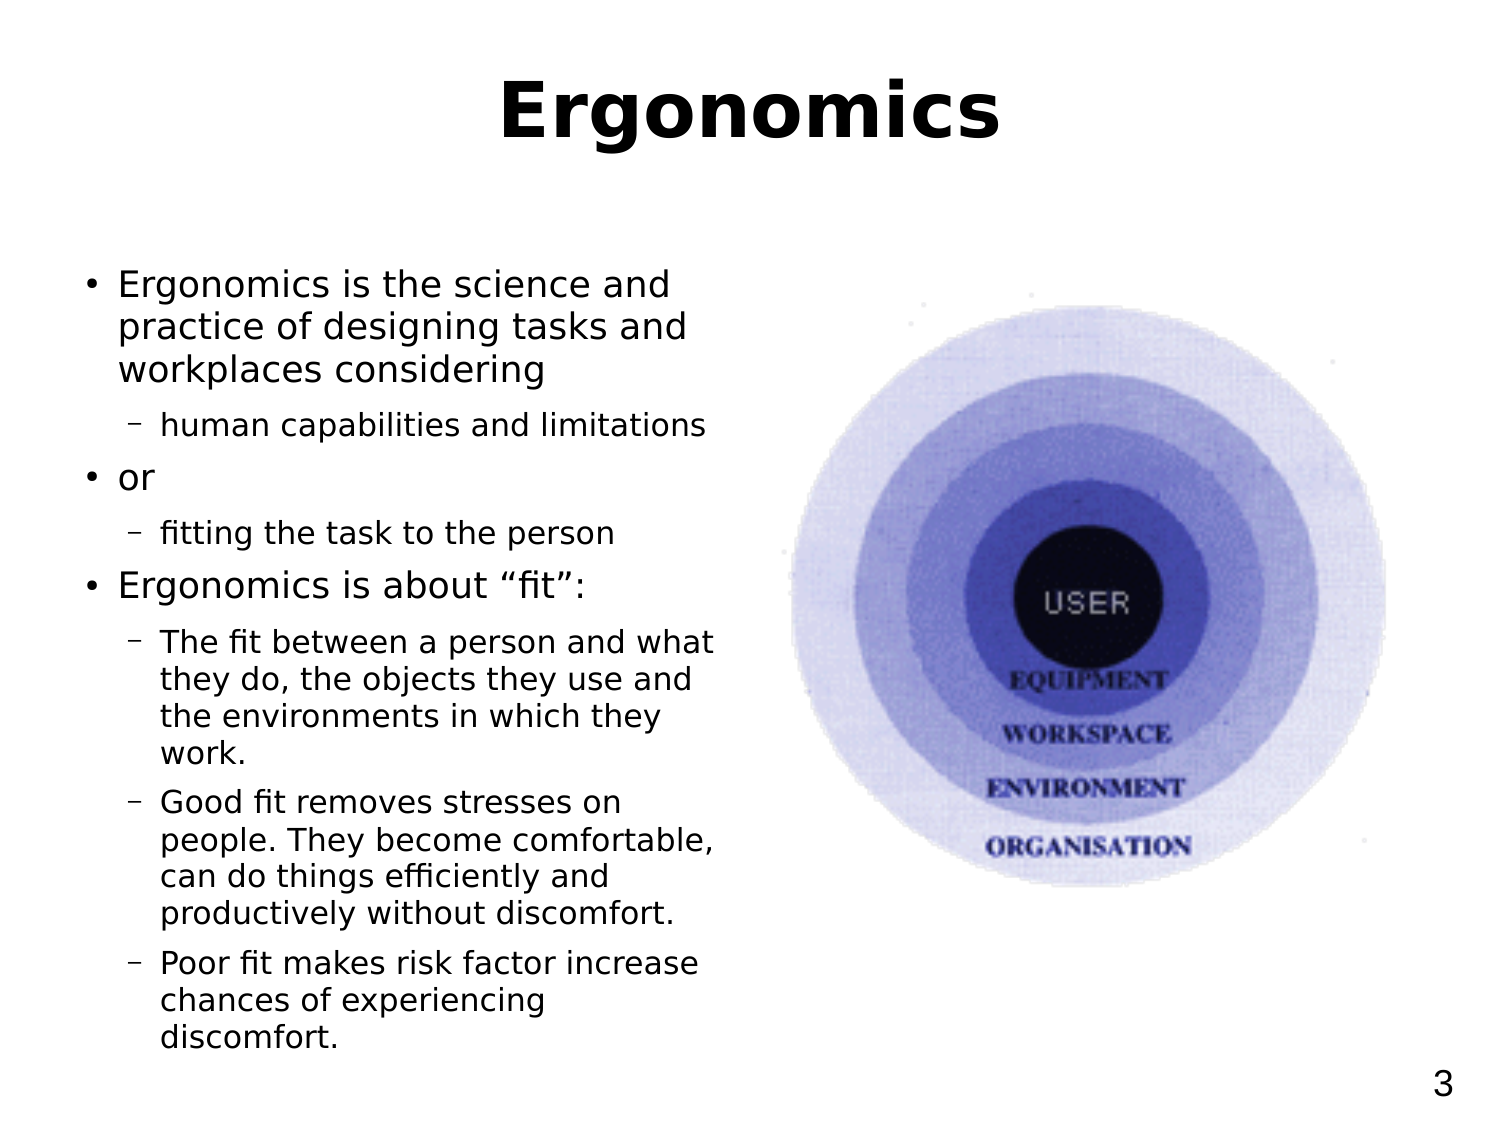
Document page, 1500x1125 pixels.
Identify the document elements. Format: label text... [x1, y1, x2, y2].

title Ergonomics [75, 44, 1425, 177]
picture [771, 263, 1421, 916]
list Ergonomics is the science and practice of designing tasks and workplaces considering human capabilities and limitations or fitting the task to the person Ergonomics is about “fit”: The fit between a person and what they do, the objects they use and the environments in which they work. Good fit removes stresses on people. They become comfortable, can do things efficiently and productively without discomfort. Poor fit makes risk factor increase chances of experiencing discomfort. [75, 263, 734, 1063]
